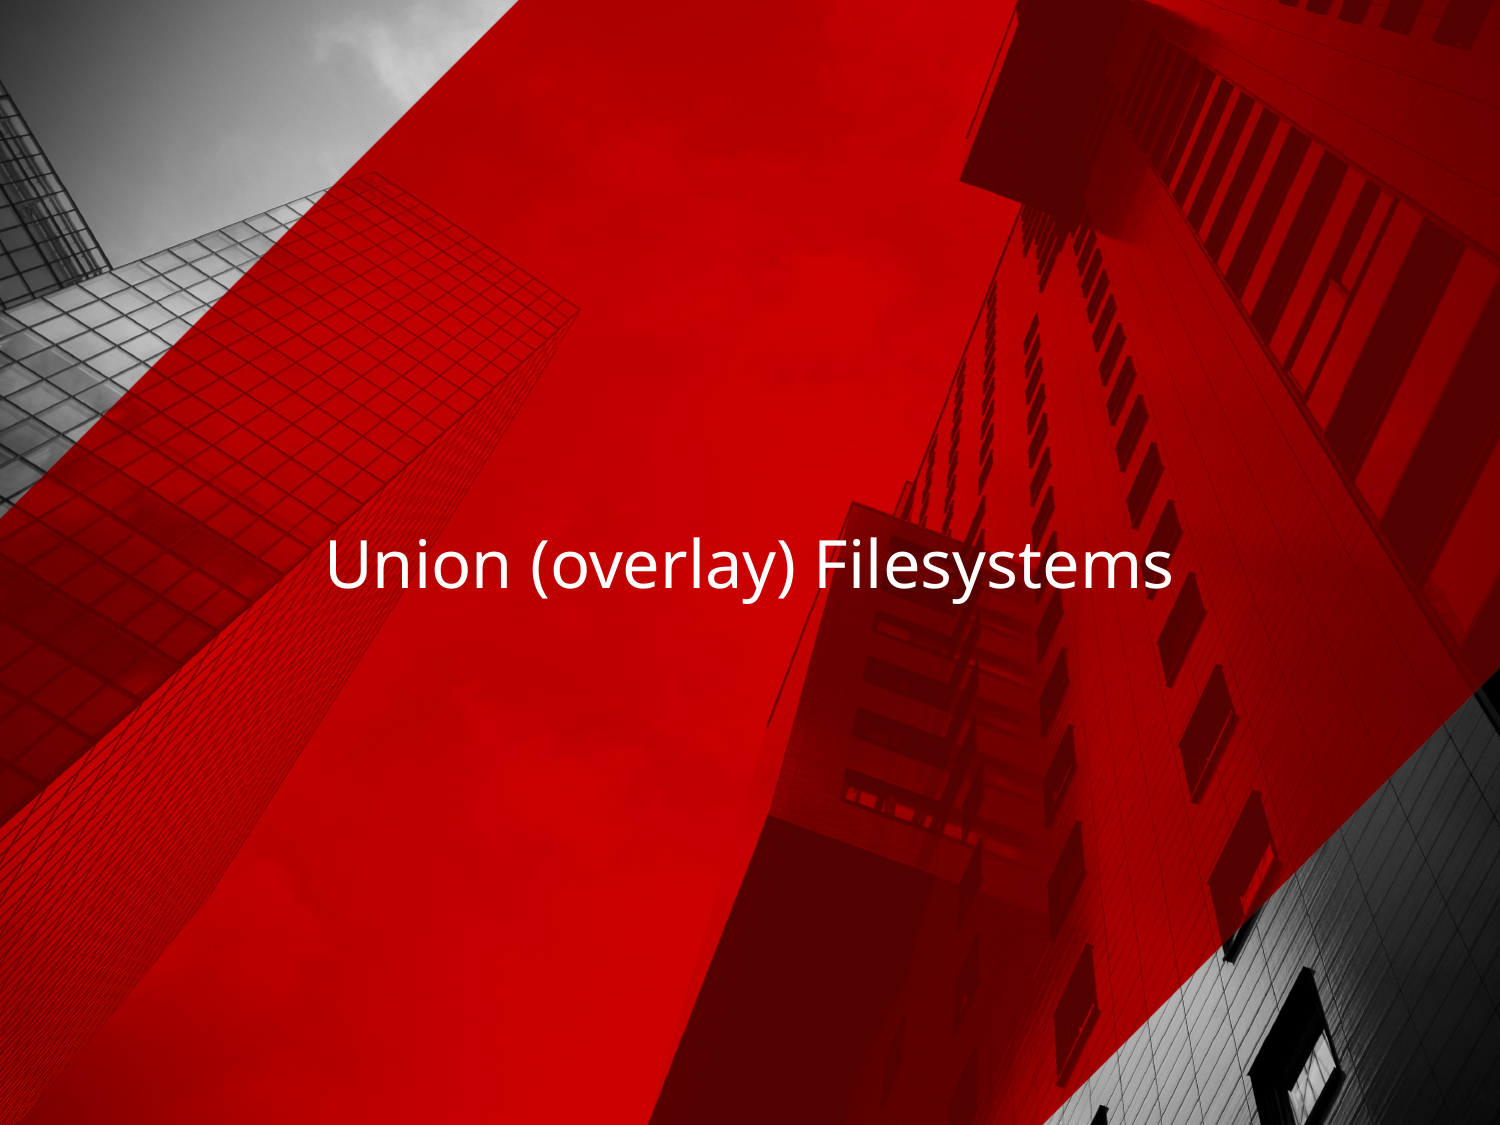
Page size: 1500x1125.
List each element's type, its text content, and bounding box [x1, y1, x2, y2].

title Union (overlay) Filesystems [255, 468, 1246, 657]
picture [0, 0, 1500, 1125]
